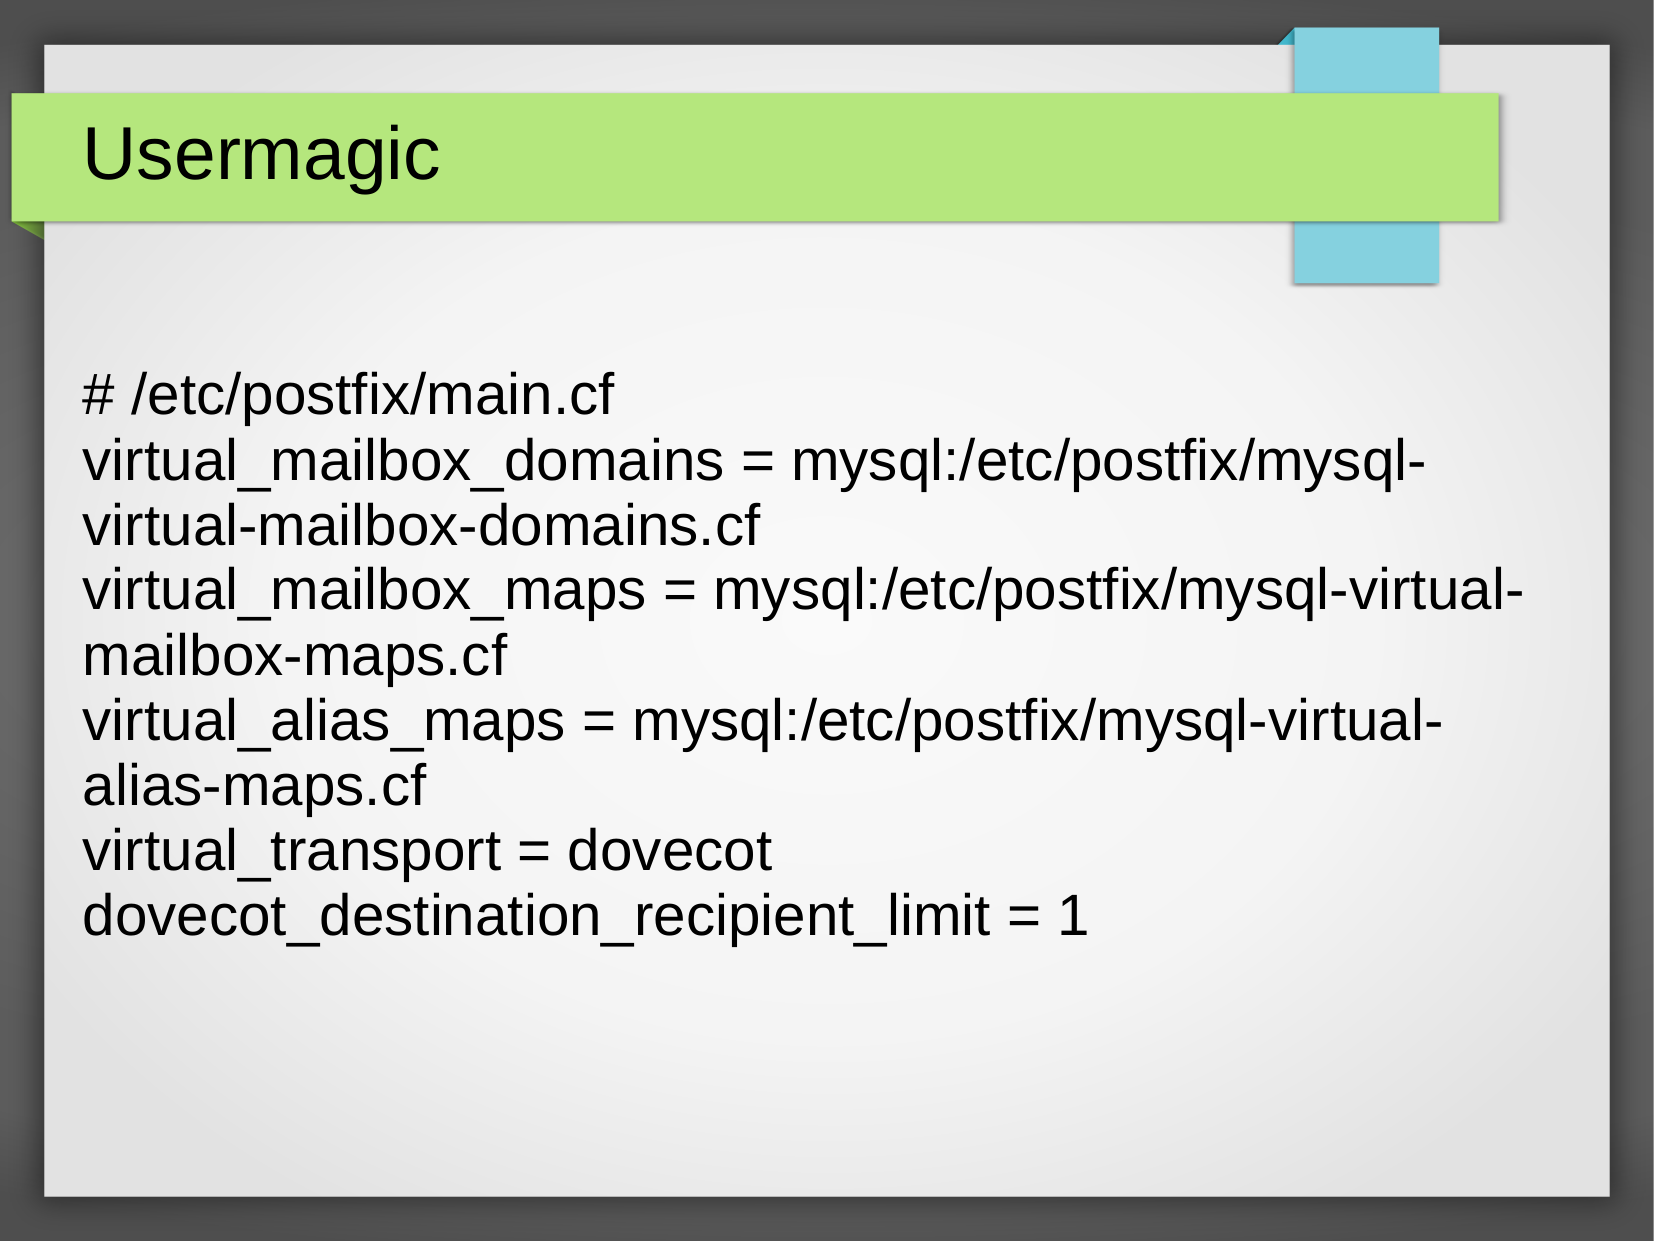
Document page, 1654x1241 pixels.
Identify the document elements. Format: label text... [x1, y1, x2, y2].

picture [0, 0, 1654, 1241]
subtitle # /etc/postfix/main.cf virtual_mailbox_domains = mysql:/etc/postfix/mysql-virtual-mailbox-domains.cf virtual_mailbox_maps = mysql:/etc/postfix/mysql-virtual-mailbox-maps.cf virtual_alias_maps = mysql:/etc/postfix/mysql-virtual-alias-maps.cf virtual_transport = dovecot dovecot_destination_recipient_limit = 1 [82, 243, 1571, 1067]
title Usermagic [82, 94, 1264, 213]
